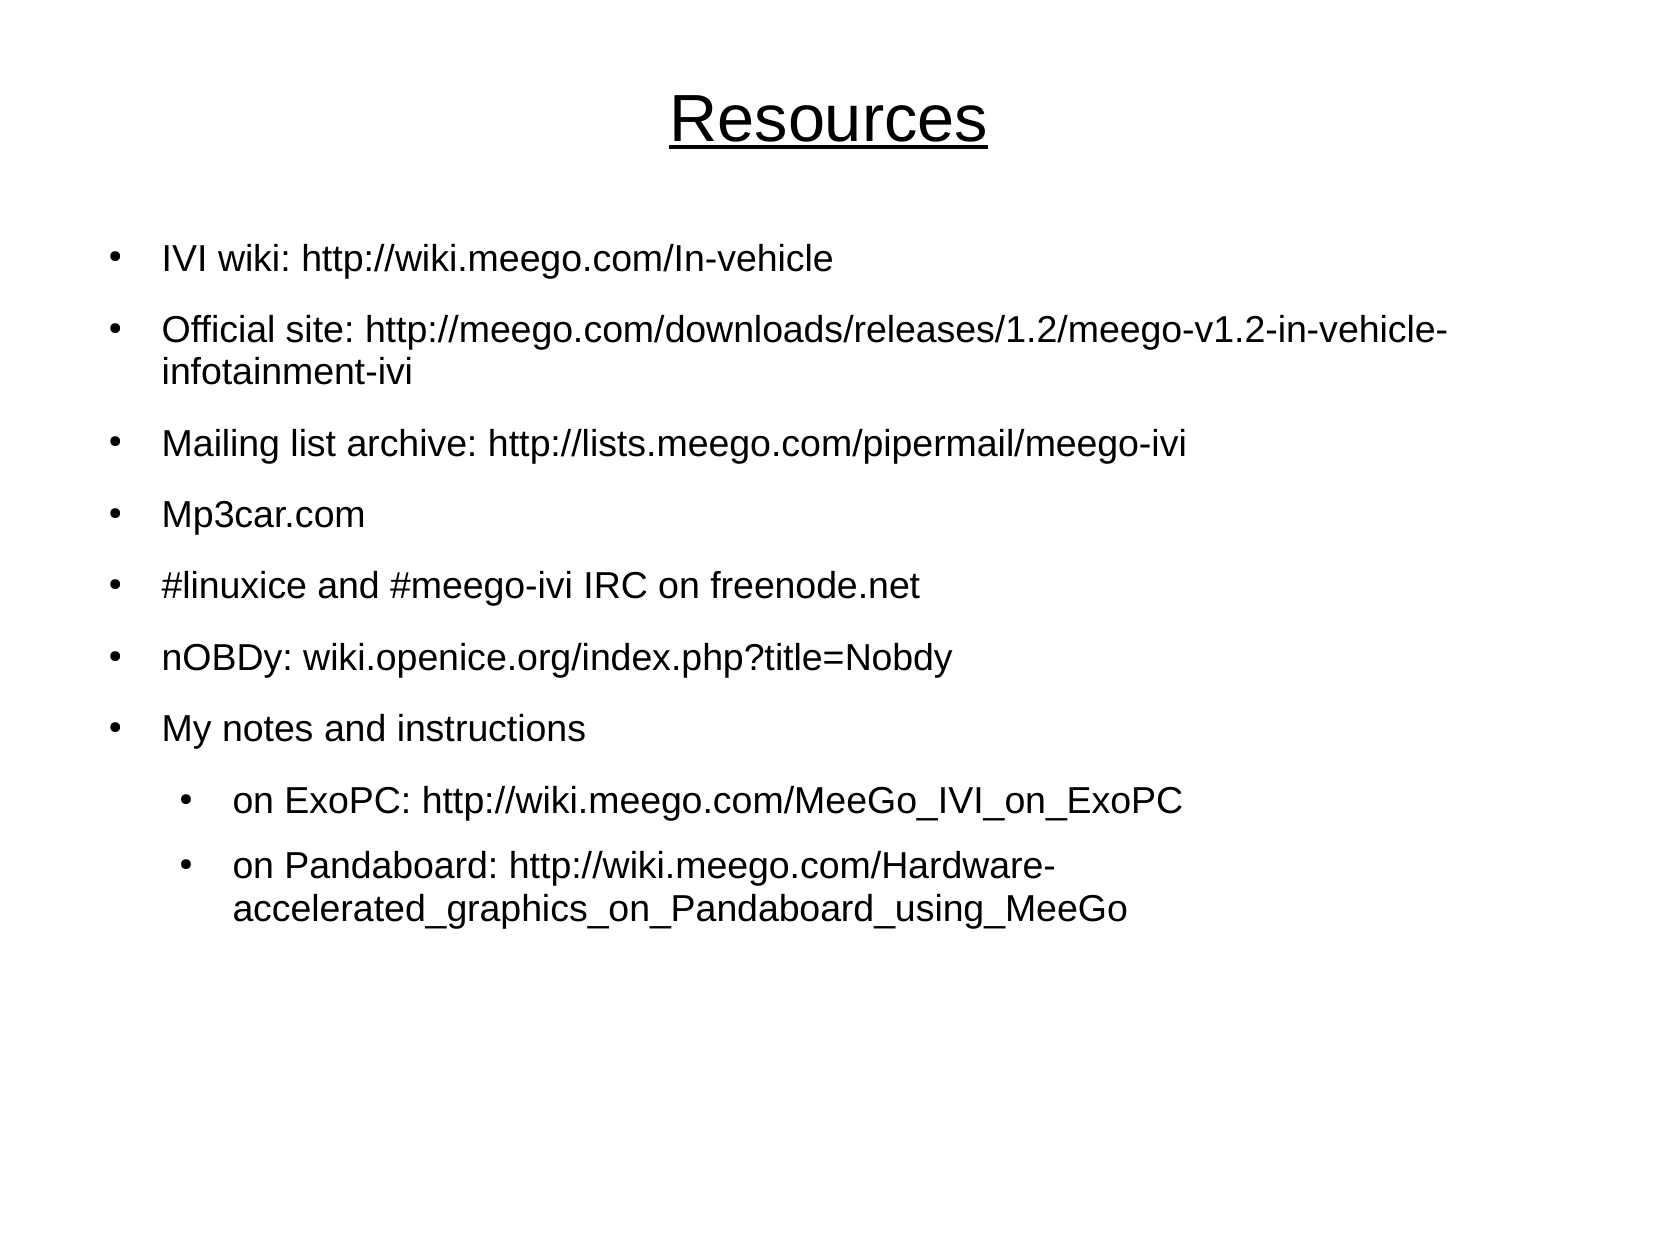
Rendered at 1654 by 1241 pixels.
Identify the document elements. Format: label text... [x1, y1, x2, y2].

list IVI wiki: http://wiki.meego.com/In-vehicle Official site: http://meego.com/downloads/releases/1.2/meego-v1.2-in-vehicle-infotainment-ivi Mailing list archive: http://lists.meego.com/pipermail/meego-ivi Mp3car.com #linuxice and #meego-ivi IRC on freenode.net nOBDy: wiki.openice.org/index.php?title=Nobdy My notes and instructions on ExoPC: http://wiki.meego.com/MeeGo_IVI_on_ExoPC on Pandaboard: http://wiki.meego.com/Hardware-accelerated_graphics_on_Pandaboard_using_MeeGo [90, 237, 1579, 1056]
title Resources [82, 49, 1576, 188]
